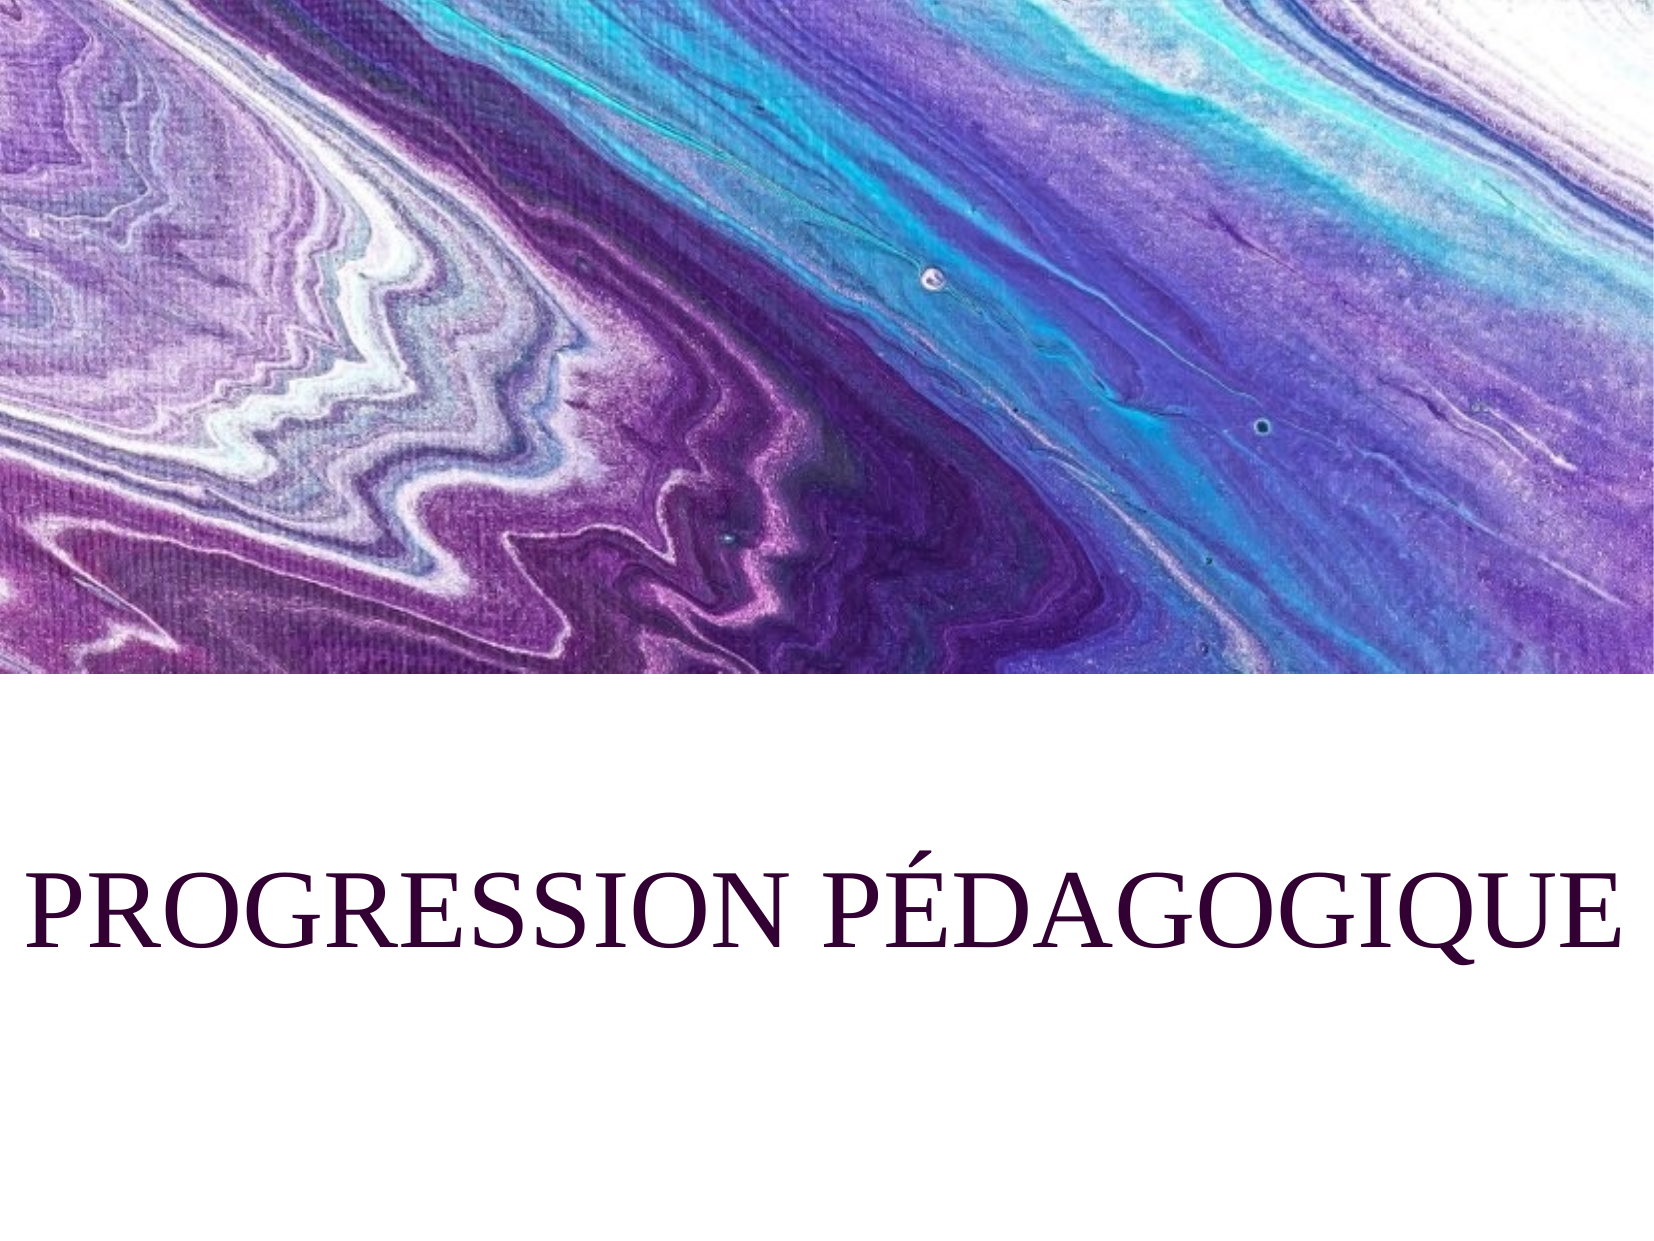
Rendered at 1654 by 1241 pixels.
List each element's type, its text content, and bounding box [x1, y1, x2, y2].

picture [0, 0, 1654, 674]
subtitle PROGRESSION PÉDAGOGIQUE [23, 696, 1630, 1109]
